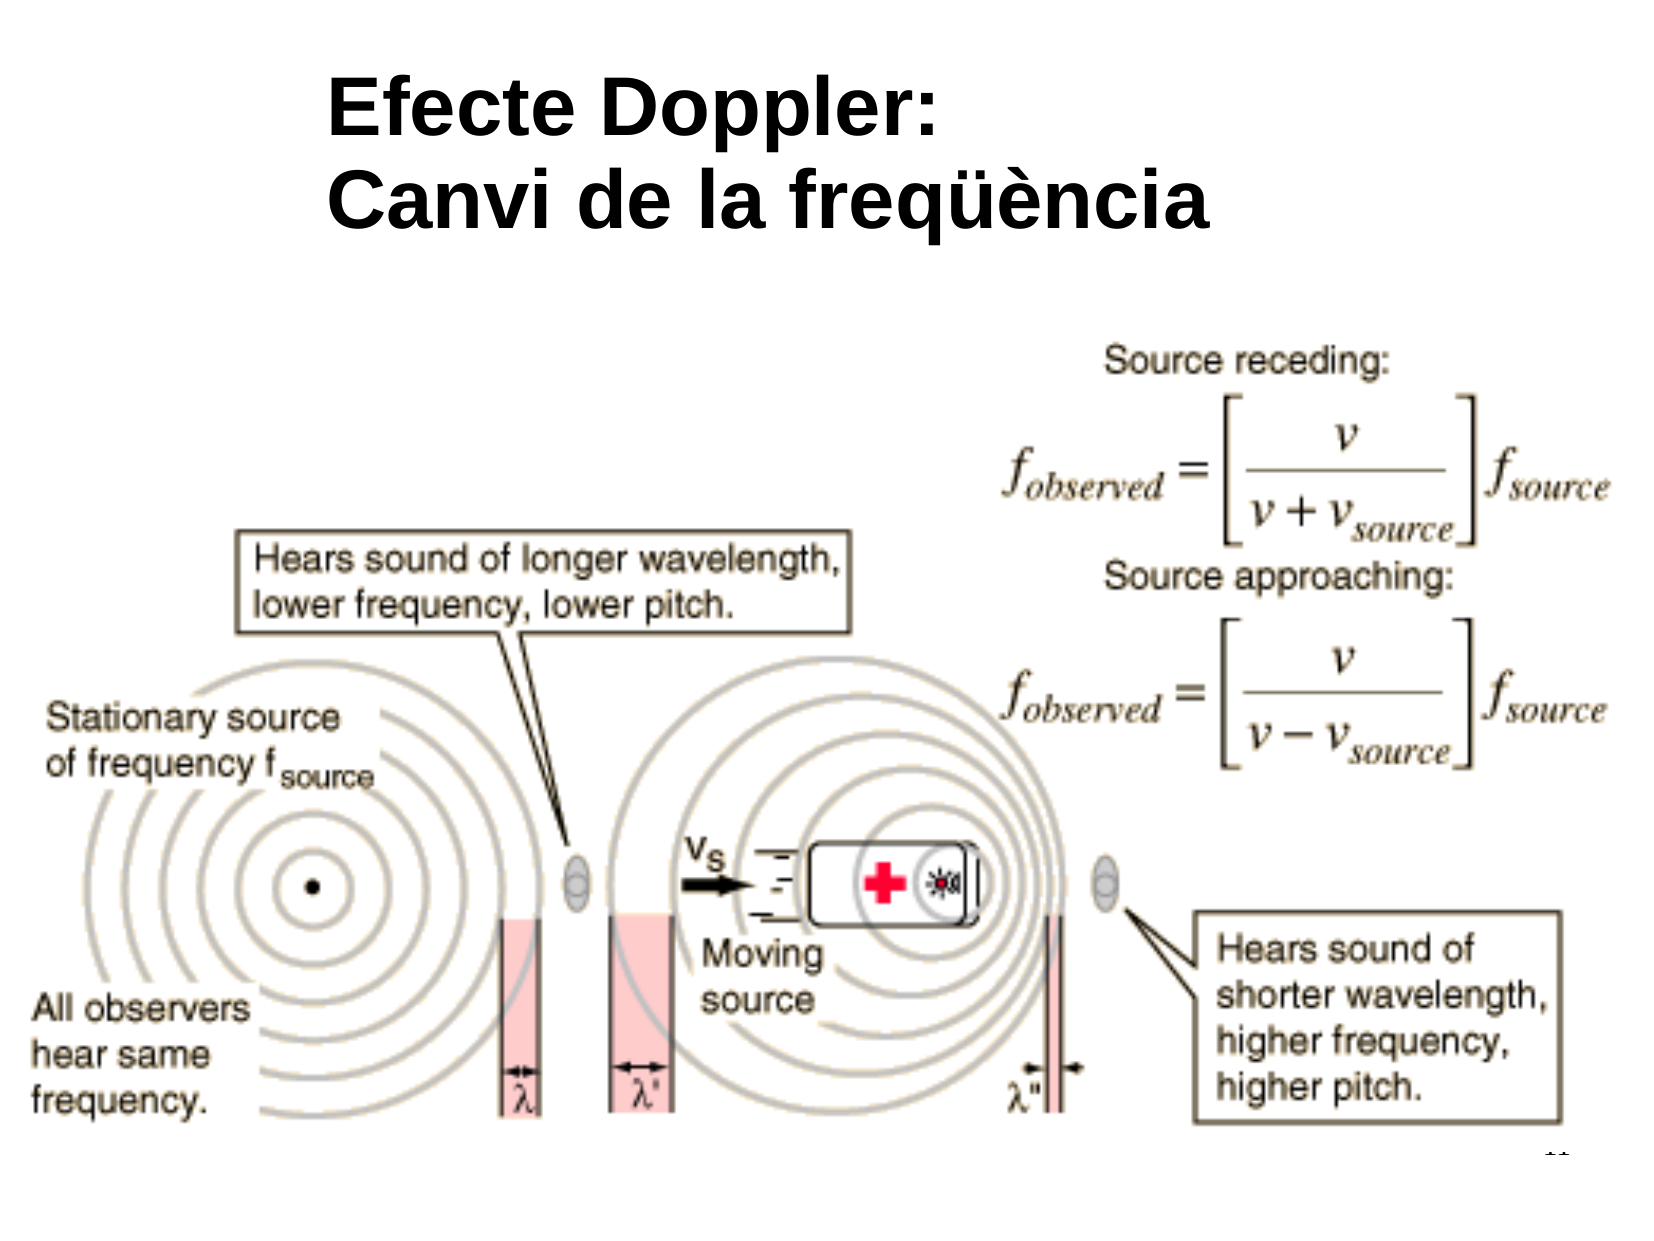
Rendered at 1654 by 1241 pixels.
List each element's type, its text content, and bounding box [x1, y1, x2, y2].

text_box Efecte Doppler: Canvi de la freqüència [311, 53, 1414, 254]
picture [10, 324, 1634, 1152]
